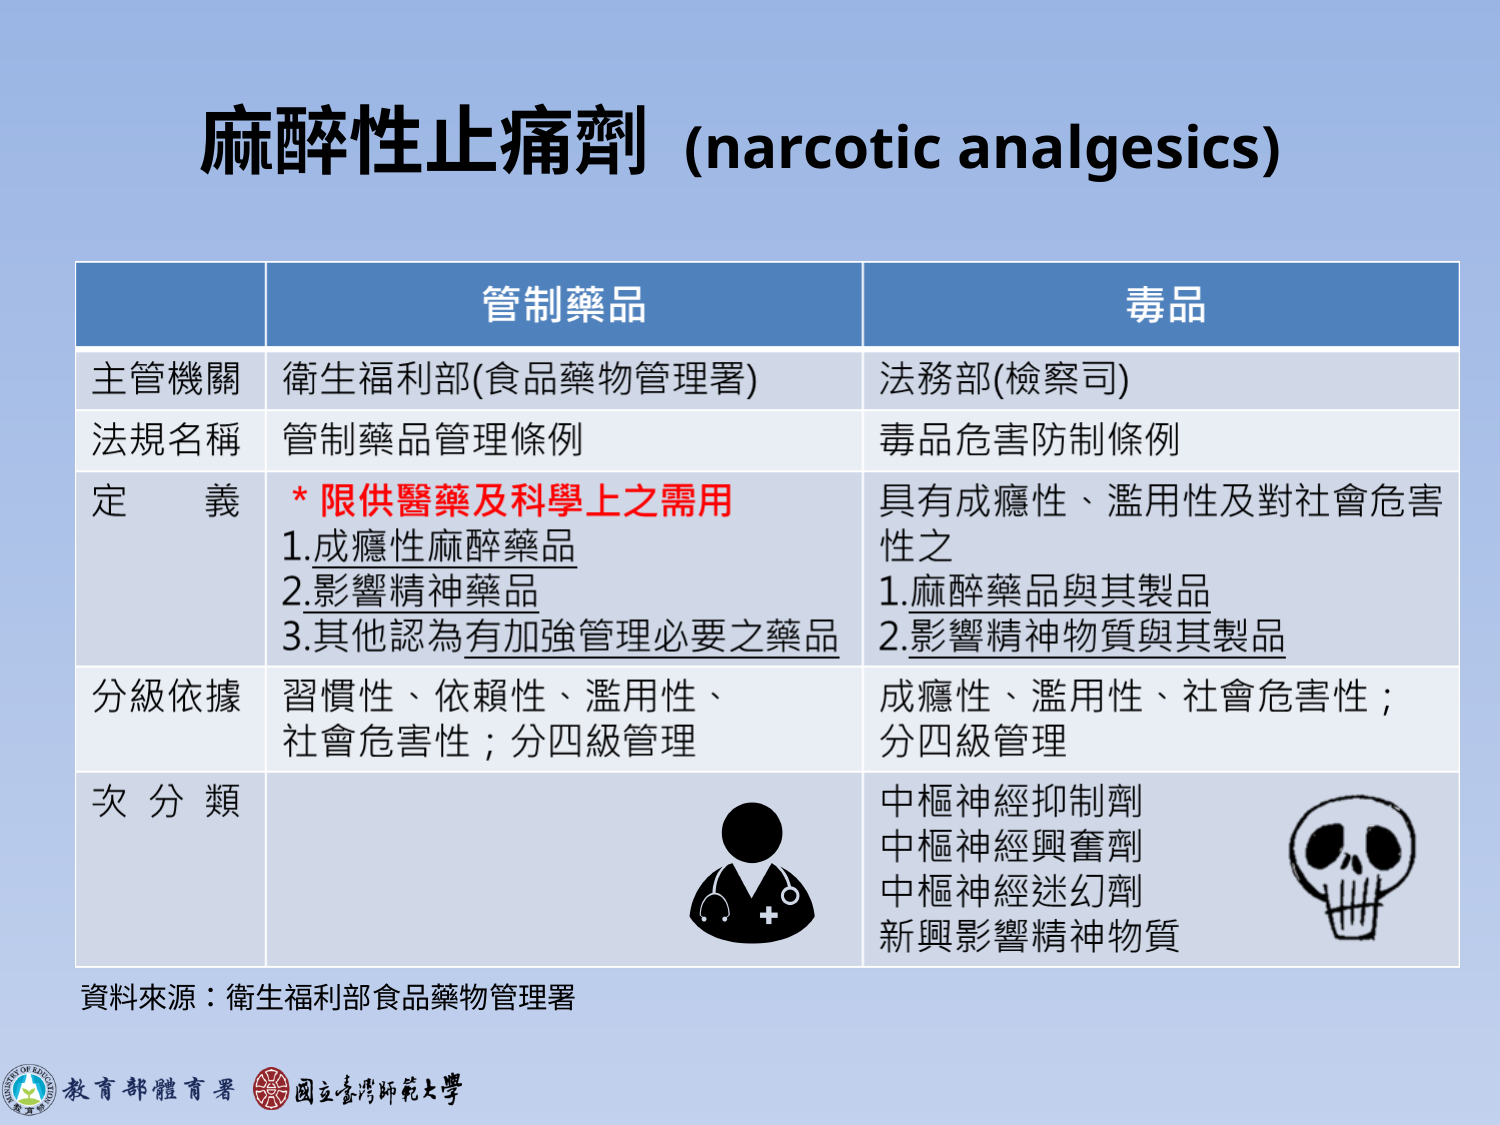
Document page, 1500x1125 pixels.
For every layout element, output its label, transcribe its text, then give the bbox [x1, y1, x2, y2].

text_box 資料來源：衛生福利部食品藥物管理署 [65, 972, 592, 1022]
title 麻醉性止痛劑 (narcotic analgesics) [75, 45, 1426, 233]
picture [75, 262, 1460, 984]
